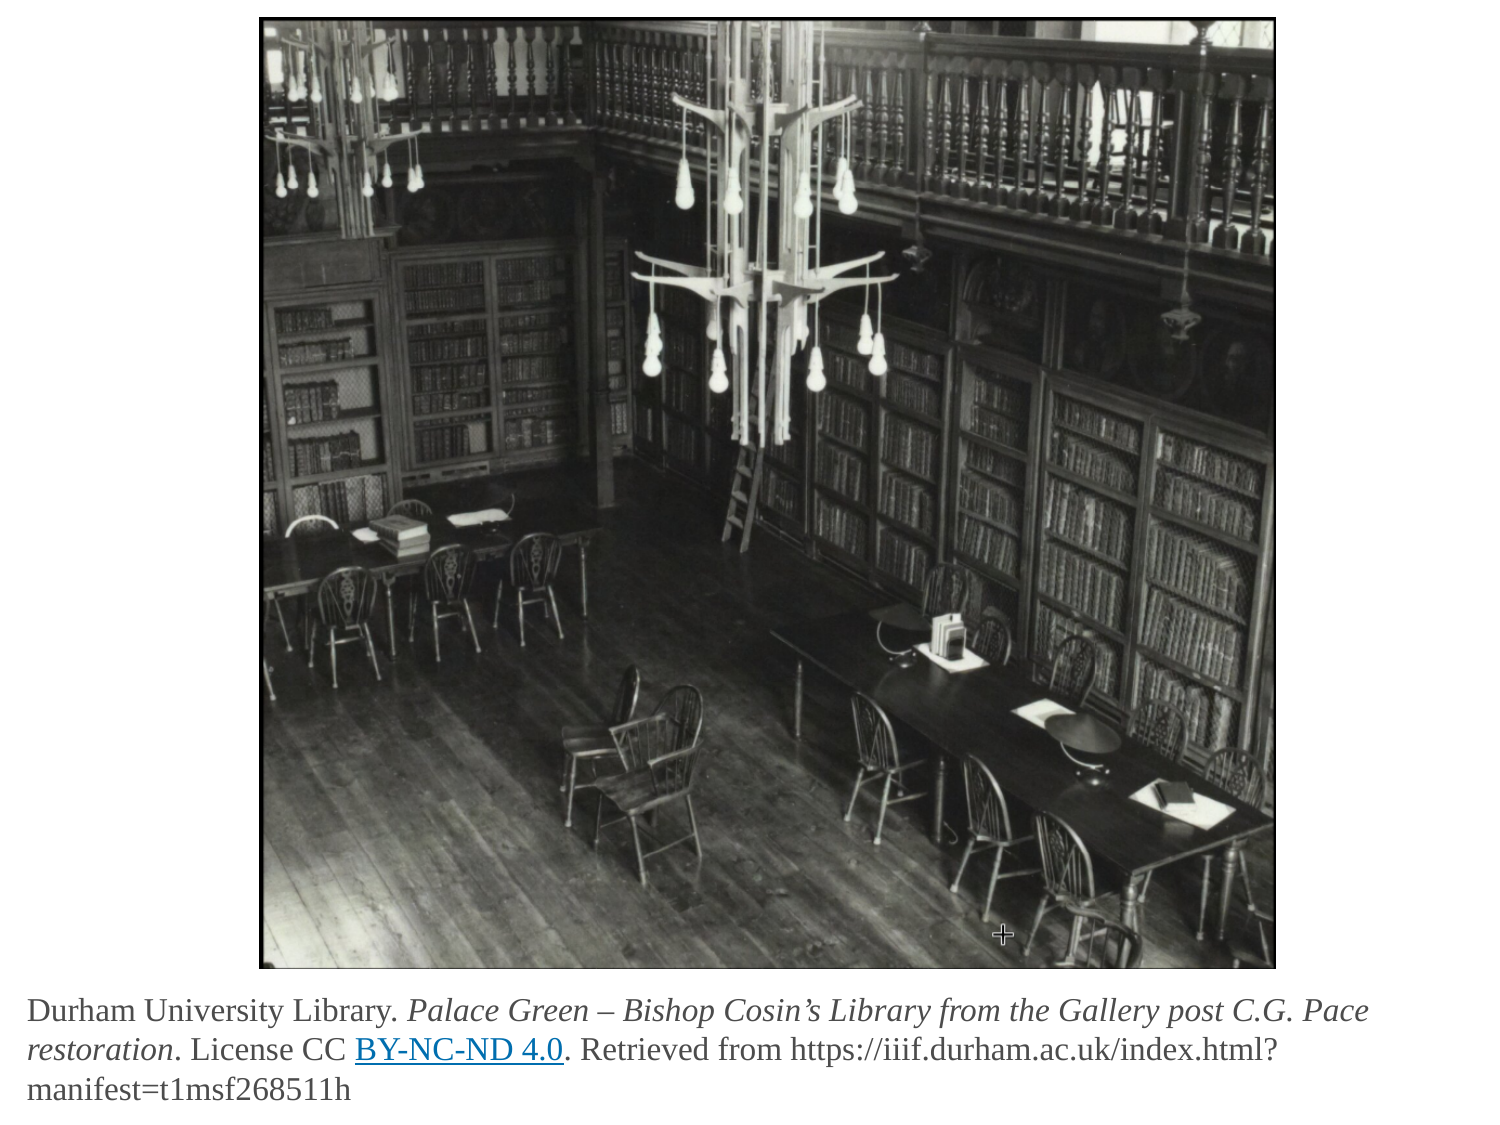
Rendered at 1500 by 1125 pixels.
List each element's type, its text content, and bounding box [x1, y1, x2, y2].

picture [259, 17, 1276, 969]
text_box Durham University Library. Palace Green – Bishop Cosin’s Library from the Gallery post C.G. Pace restoration. License CC BY-NC-ND 4.0. Retrieved from https://iiif.durham.ac.uk/index.html?manifest=t1msf268511h [12, 980, 1465, 1115]
